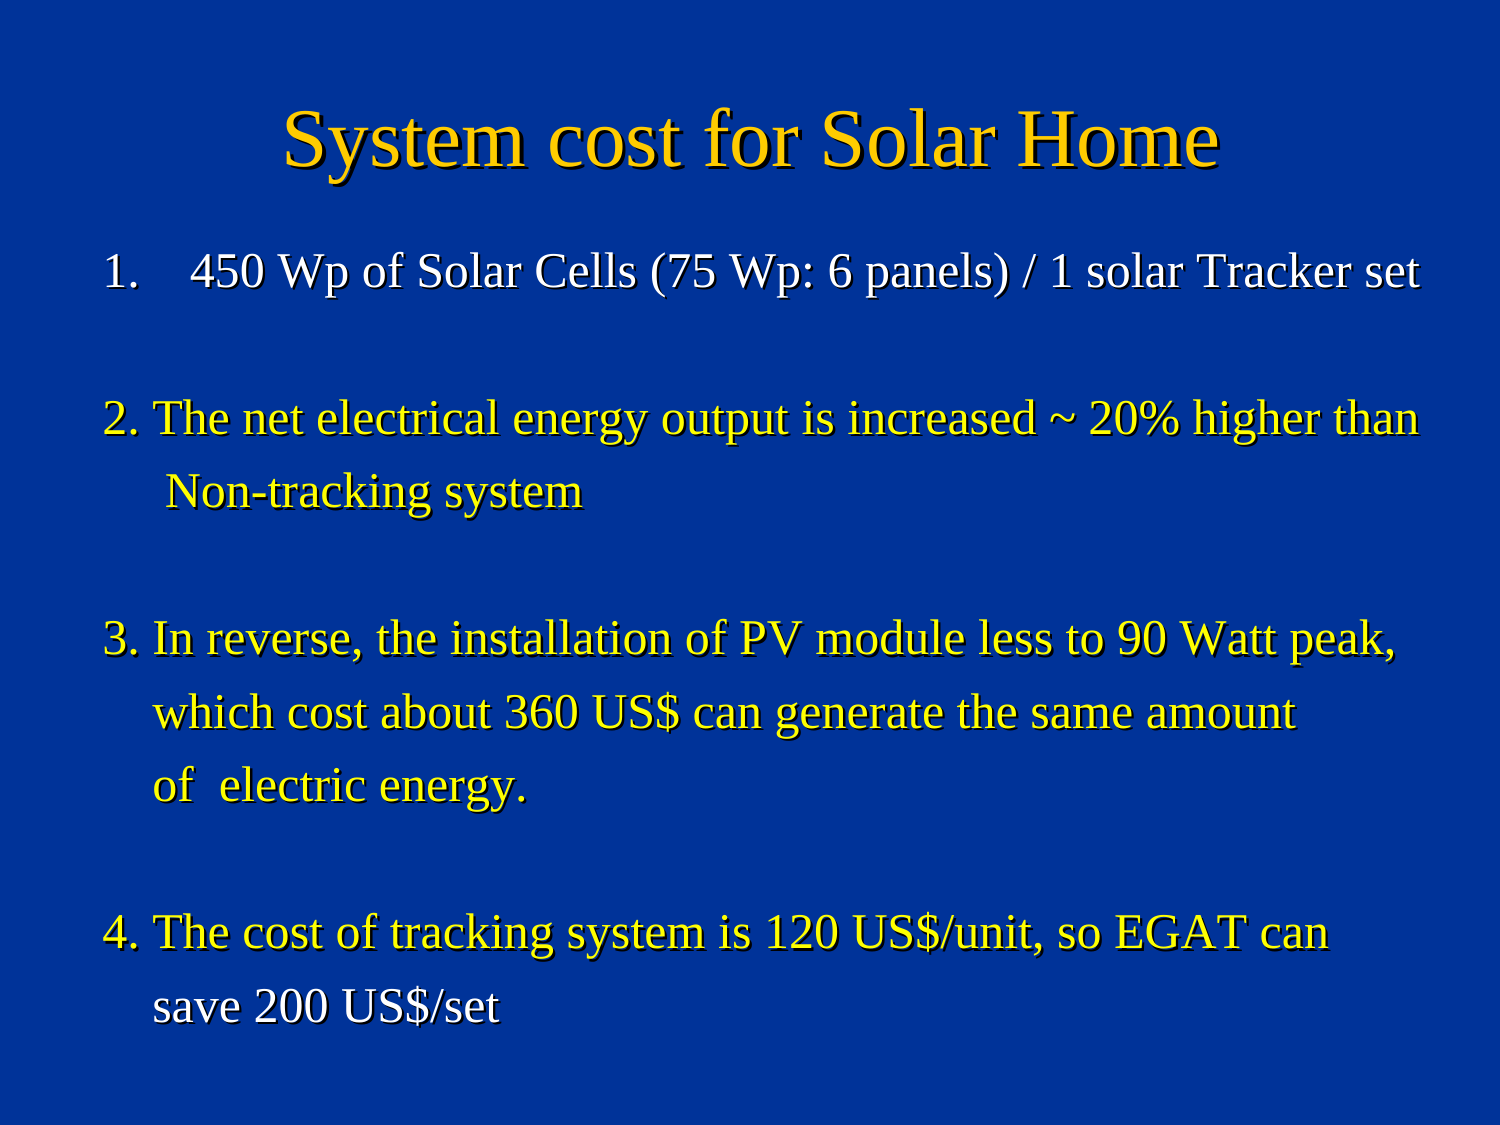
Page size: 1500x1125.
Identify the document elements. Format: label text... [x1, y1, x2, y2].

text_box 450 Wp of Solar Cells (75 Wp: 6 panels) / 1 solar Tracker set 2. The net electrical energy output is increased ~ 20% higher than Non-tracking system 3. In reverse, the installation of PV module less to 90 Watt peak, which cost about 360 US$ can generate the same amount of electric energy. 4. The cost of tracking system is 120 US$/unit, so EGAT can save 200 US$/set [87, 251, 1450, 1038]
text_box System cost for Solar Home [243, 75, 1259, 191]
